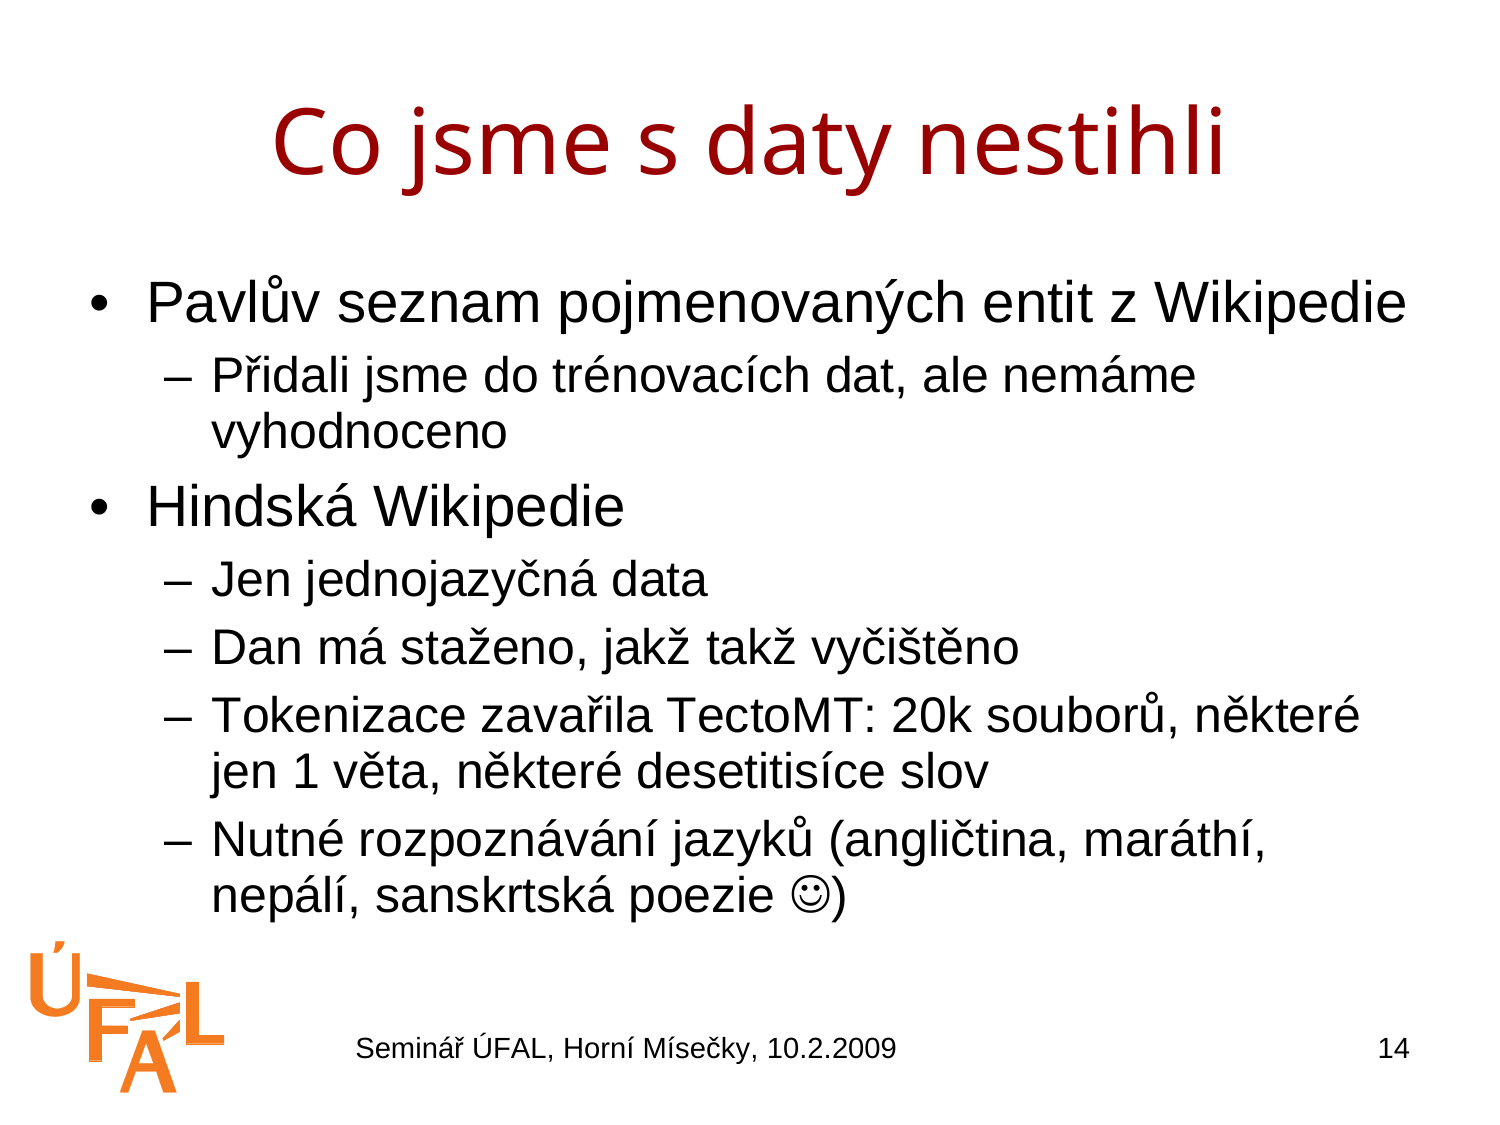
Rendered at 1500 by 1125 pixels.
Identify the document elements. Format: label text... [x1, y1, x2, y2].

list Pavlův seznam pojmenovaných entit z Wikipedie Přidali jsme do trénovacích dat, ale nemáme vyhodnoceno Hindská Wikipedie Jen jednojazyčná data Dan má staženo, jakž takž vyčištěno Tokenizace zavařila TectoMT: 20k souborů, některé jen 1 věta, některé desetitisíce slov Nutné rozpoznávání jazyků (angličtina, maráthí, nepálí, sanskrtská poezie ) [75, 262, 1426, 1006]
title Co jsme s daty nestihli [75, 45, 1426, 233]
